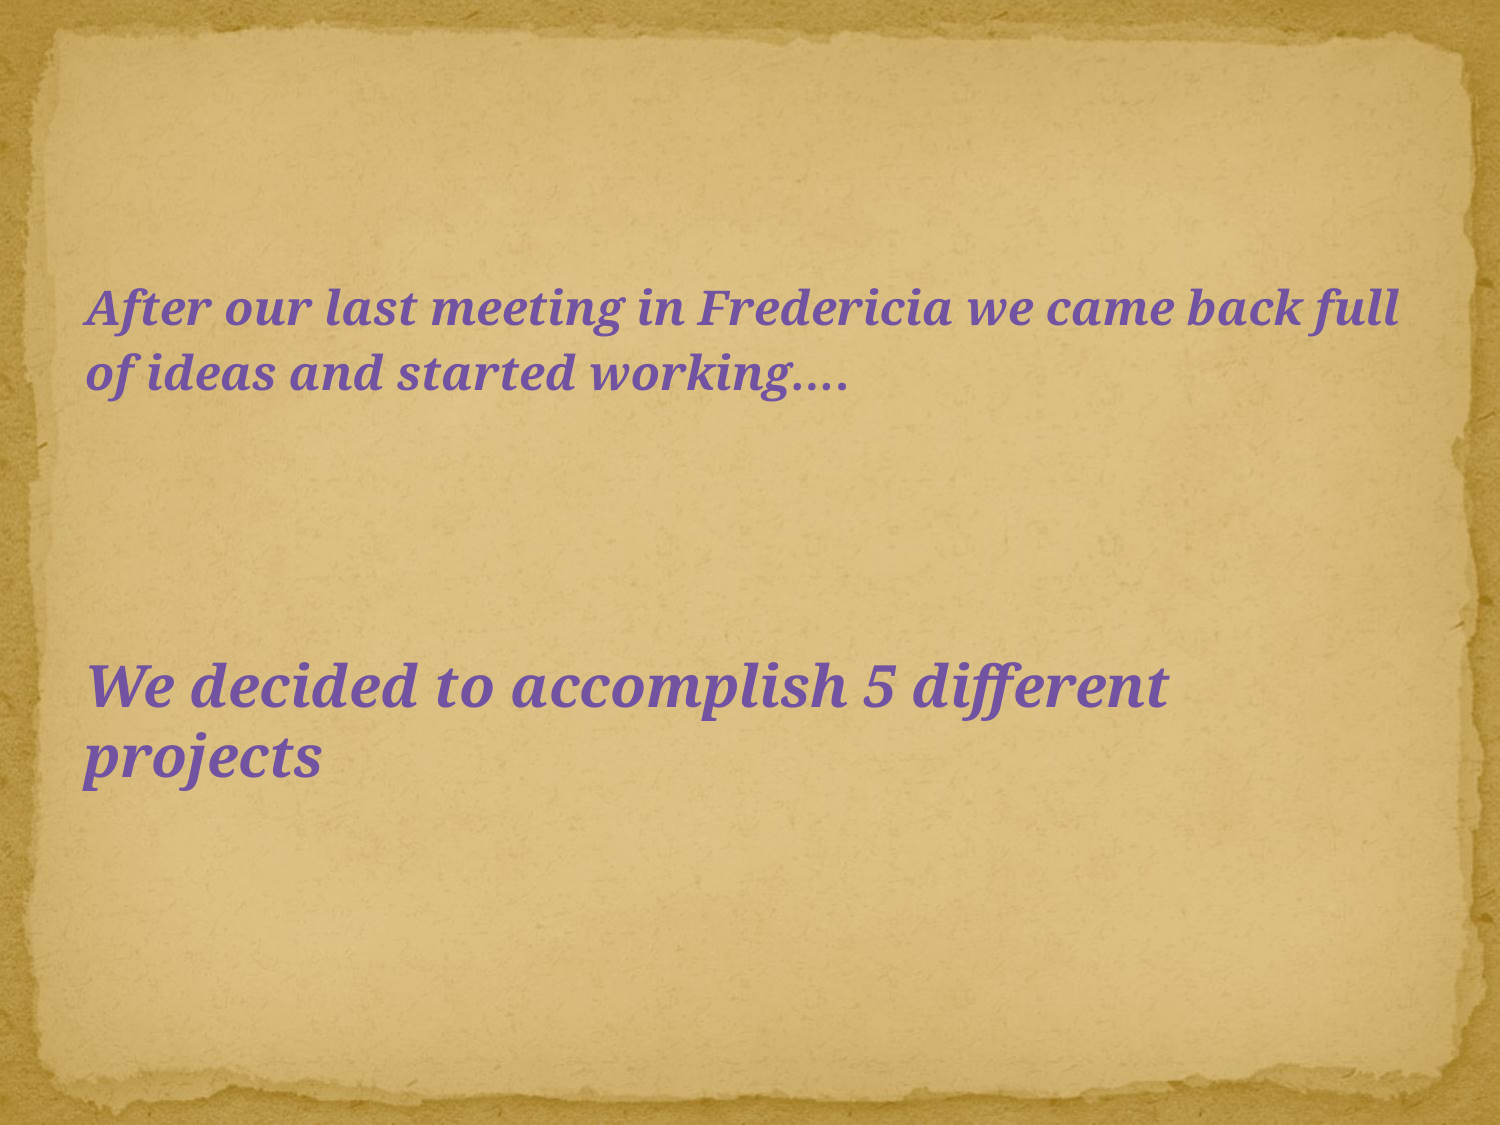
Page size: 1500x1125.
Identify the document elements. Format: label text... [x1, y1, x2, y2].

text_box We decided to accomplish 5 different projects [69, 641, 1370, 798]
list After our last meeting in Fredericia we came back full of ideas and started working…. [69, 267, 1420, 415]
